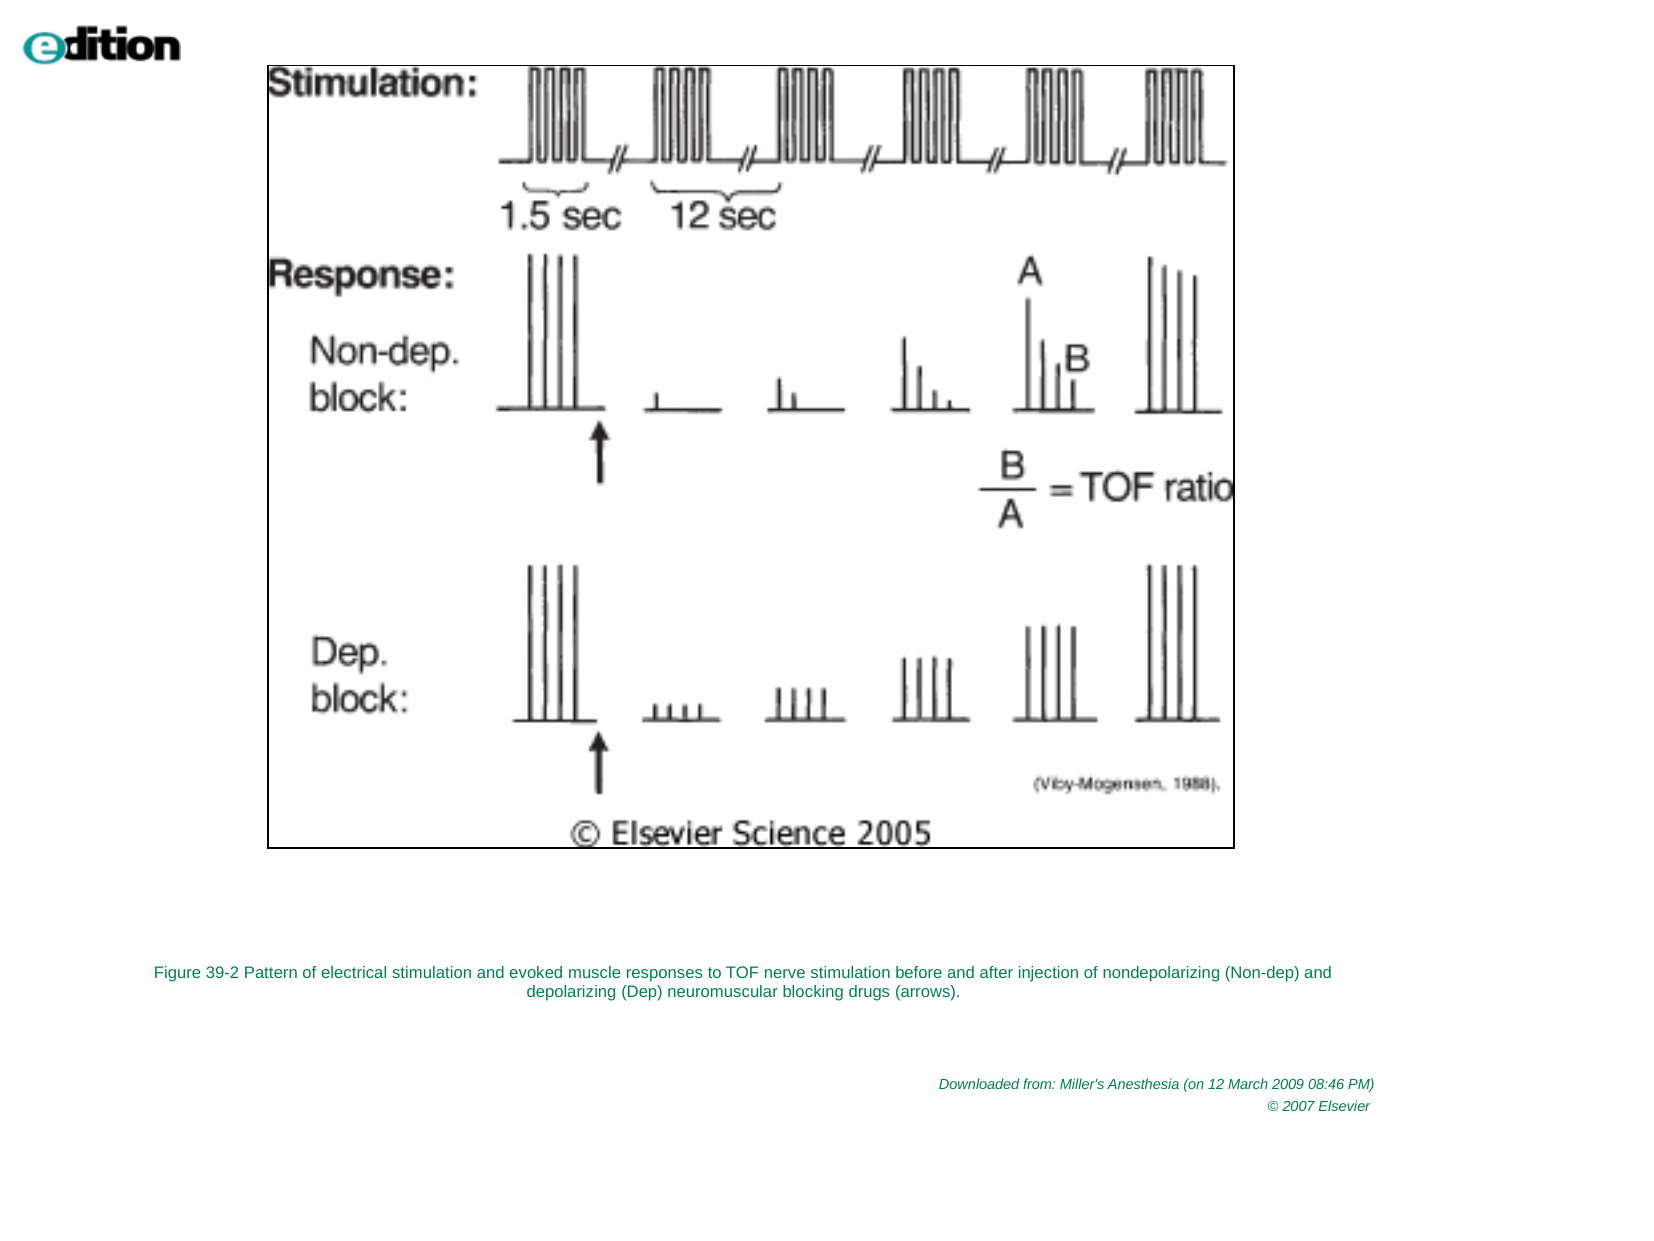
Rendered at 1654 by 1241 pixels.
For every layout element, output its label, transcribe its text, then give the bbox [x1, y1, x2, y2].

picture [268, 66, 1234, 848]
text_box Downloaded from: Miller's Anesthesia (on 12 March 2009 08:46 PM) [657, 1069, 1390, 1101]
picture [17, 18, 181, 71]
text_box © 2007 Elsevier [656, 1090, 1389, 1122]
text_box Figure 39-2 Pattern of electrical stimulation and evoked muscle responses to TOF nerve stimulation before and after injection of nondepolarizing (Non-dep) and depolarizing (Dep) neuromuscular blocking drugs (arrows). [100, 955, 1388, 1009]
